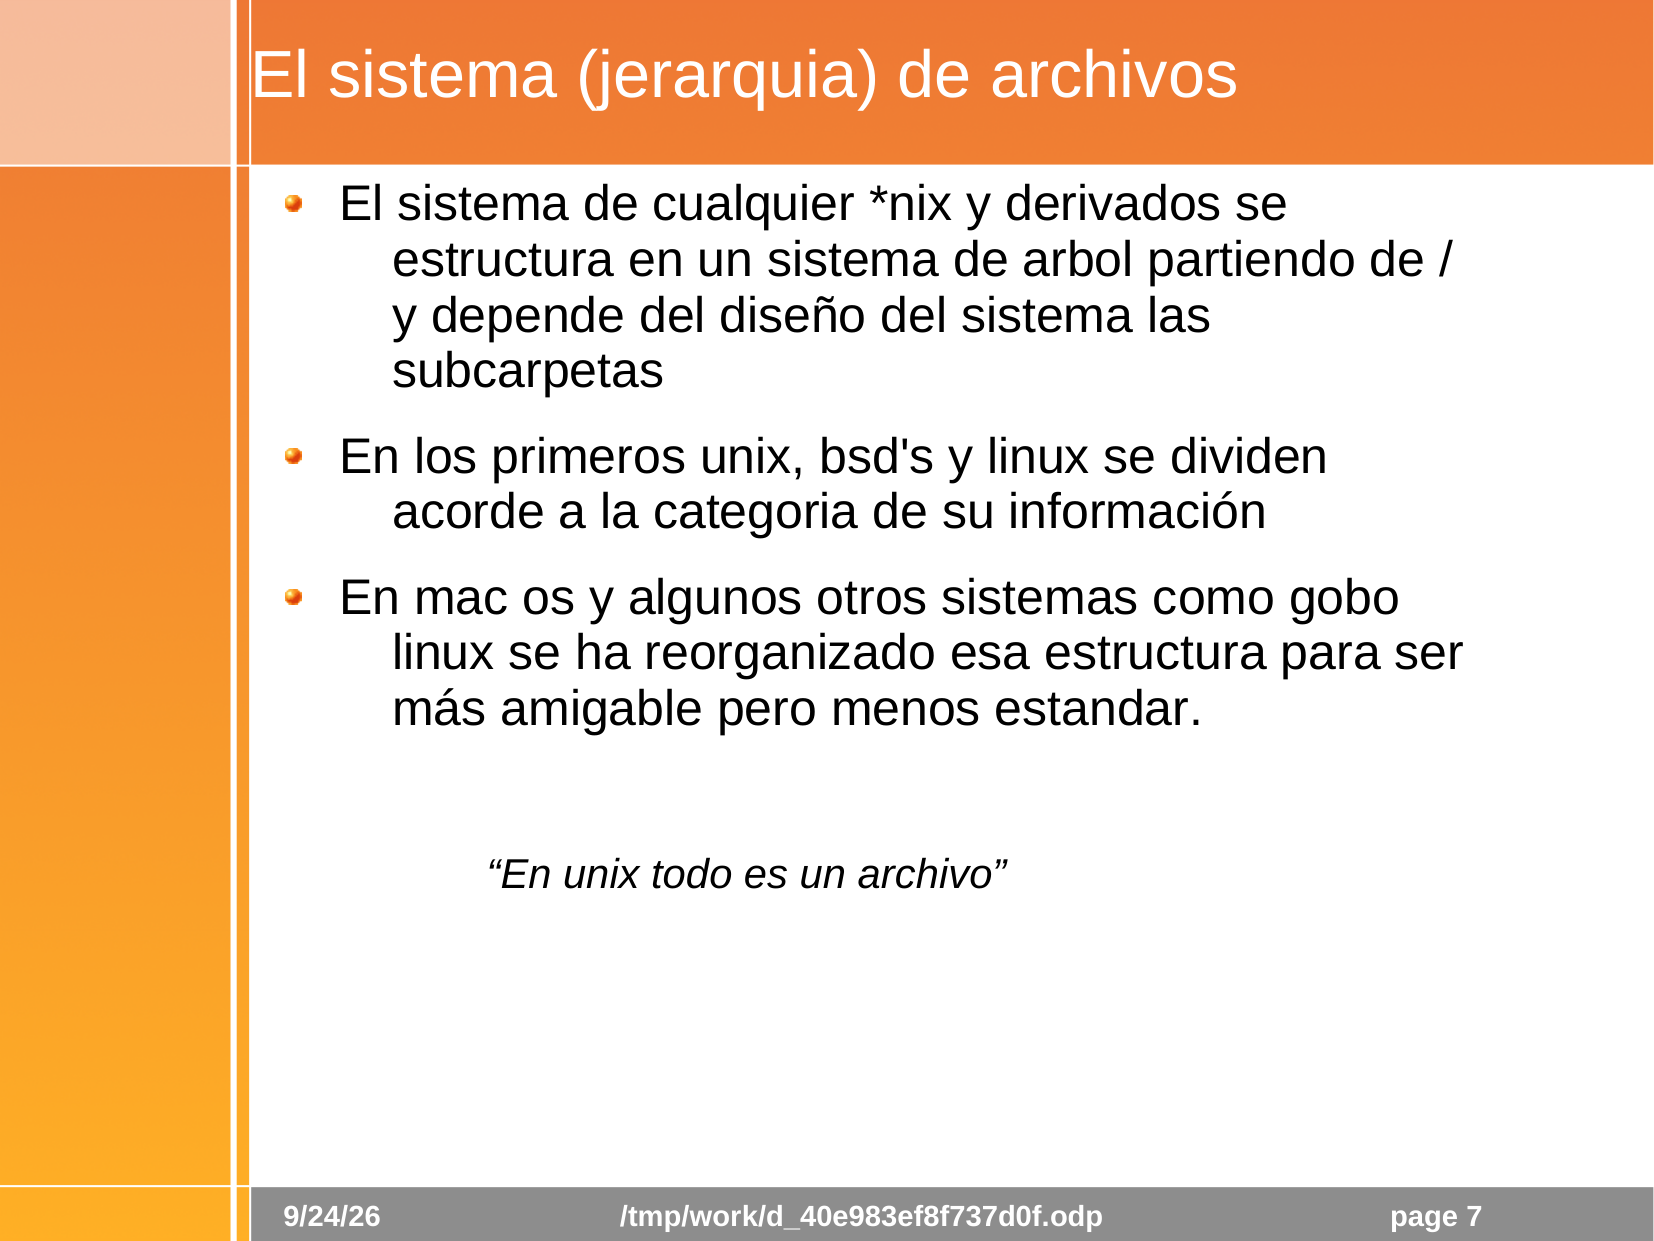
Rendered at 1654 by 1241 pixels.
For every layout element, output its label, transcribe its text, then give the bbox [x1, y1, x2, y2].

picture [0, 0, 1654, 1241]
title El sistema (jerarquia) de archivos [250, 19, 1477, 130]
list El sistema de cualquier *nix y derivados se estructura en un sistema de arbol partiendo de / y depende del diseño del sistema las subcarpetas En los primeros unix, bsd's y linux se dividen acorde a la categoria de su información En mac os y algunos otros sistemas como gobo linux se ha reorganizado esa estructura para ser más amigable pero menos estandar. “En unix todo es un archivo” [250, 175, 1477, 1036]
